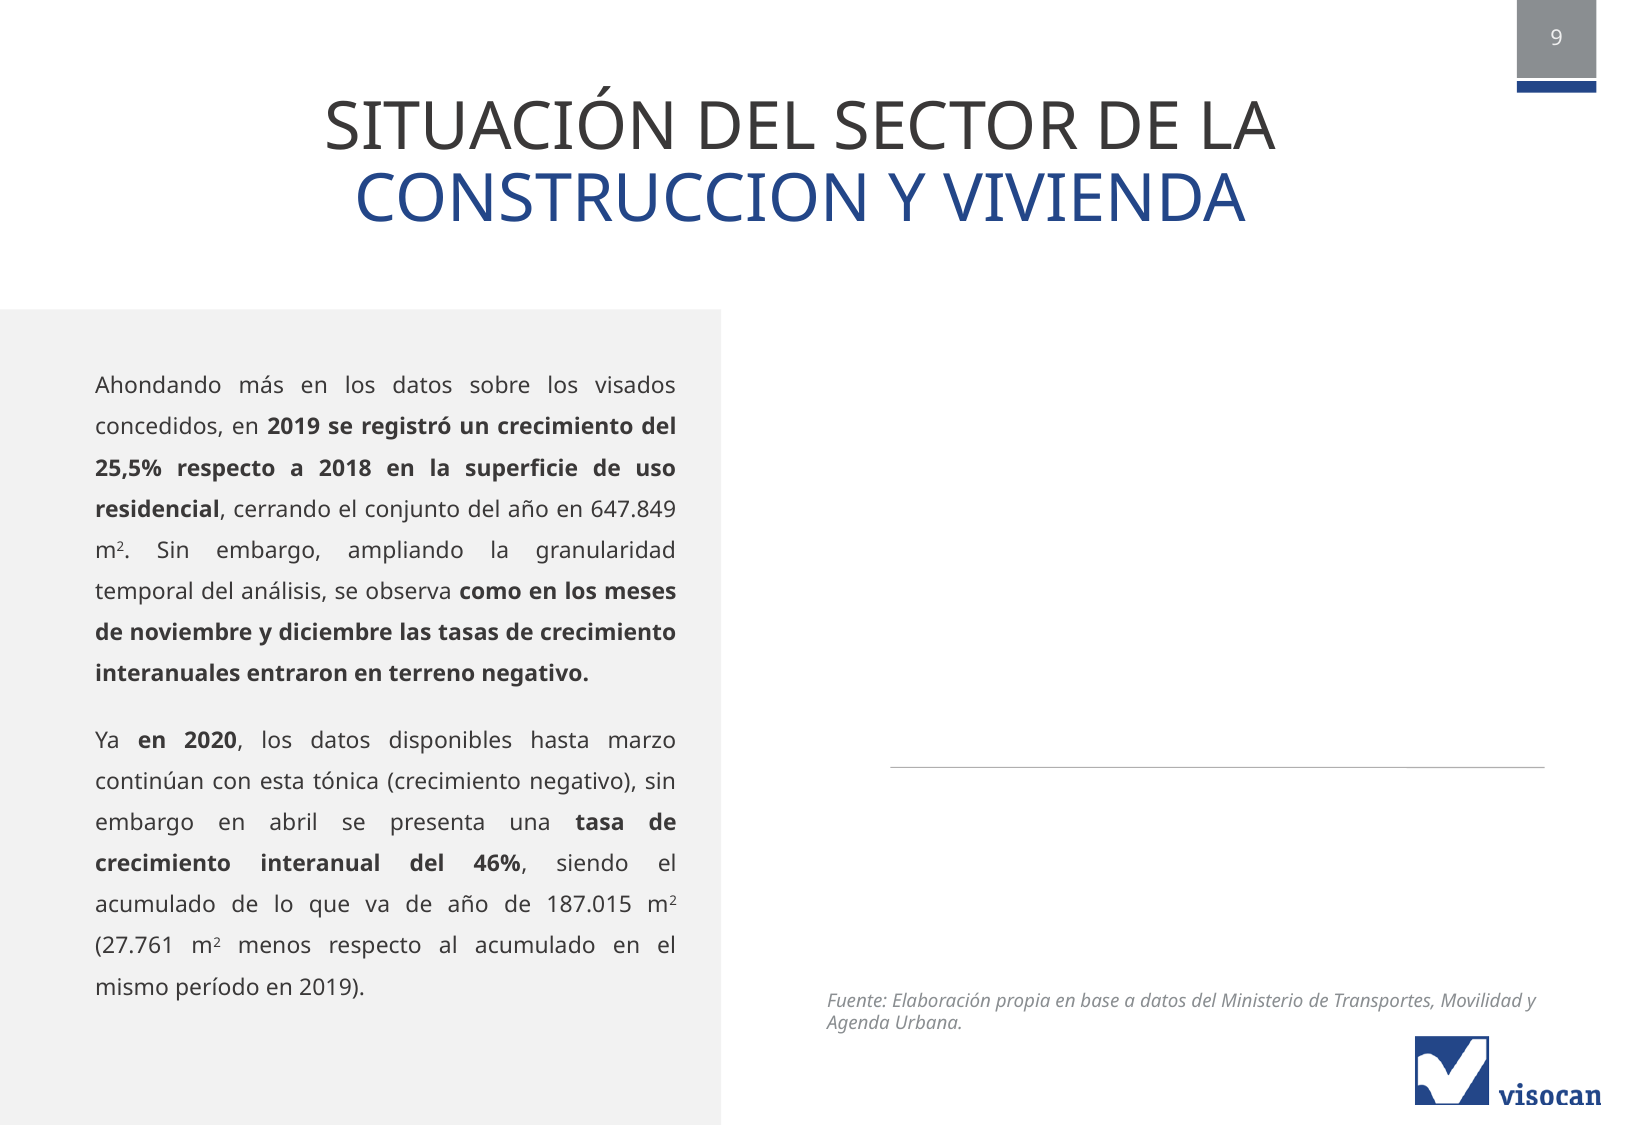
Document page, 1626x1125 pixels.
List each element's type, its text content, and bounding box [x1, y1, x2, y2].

picture [1414, 1035, 1601, 1105]
chart [774, 287, 1614, 990]
text_box Ahondando más en los datos sobre los visados concedidos, en 2019 se registró un crecimiento del 25,5% respecto a 2018 en la superficie de uso residencial, cerrando el conjunto del año en 647.849 m2. Sin embargo, ampliando la granularidad temporal del análisis, se observa como en los meses de noviembre y diciembre las tasas de crecimiento interanuales entraron en terreno negativo. Ya en 2020, los datos disponibles hasta marzo continúan con esta tónica (crecimiento negativo), sin embargo en abril se presenta una tasa de crecimiento interanual del 46%, siendo el acumulado de lo que va de año de 187.015 m2 (27.761 m2 menos respecto al acumulado en el mismo período en 2019). [80, 349, 692, 1081]
text_box Fuente: Elaboración propia en base a datos del Ministerio de Transportes, Movilidad y Agenda Urbana. [812, 990, 1575, 1042]
text_box SITUACIÓN DEL SECTOR DE LA CONSTRUCCION Y VIVIENDA [130, 121, 1472, 206]
text_box [0, 309, 722, 1125]
